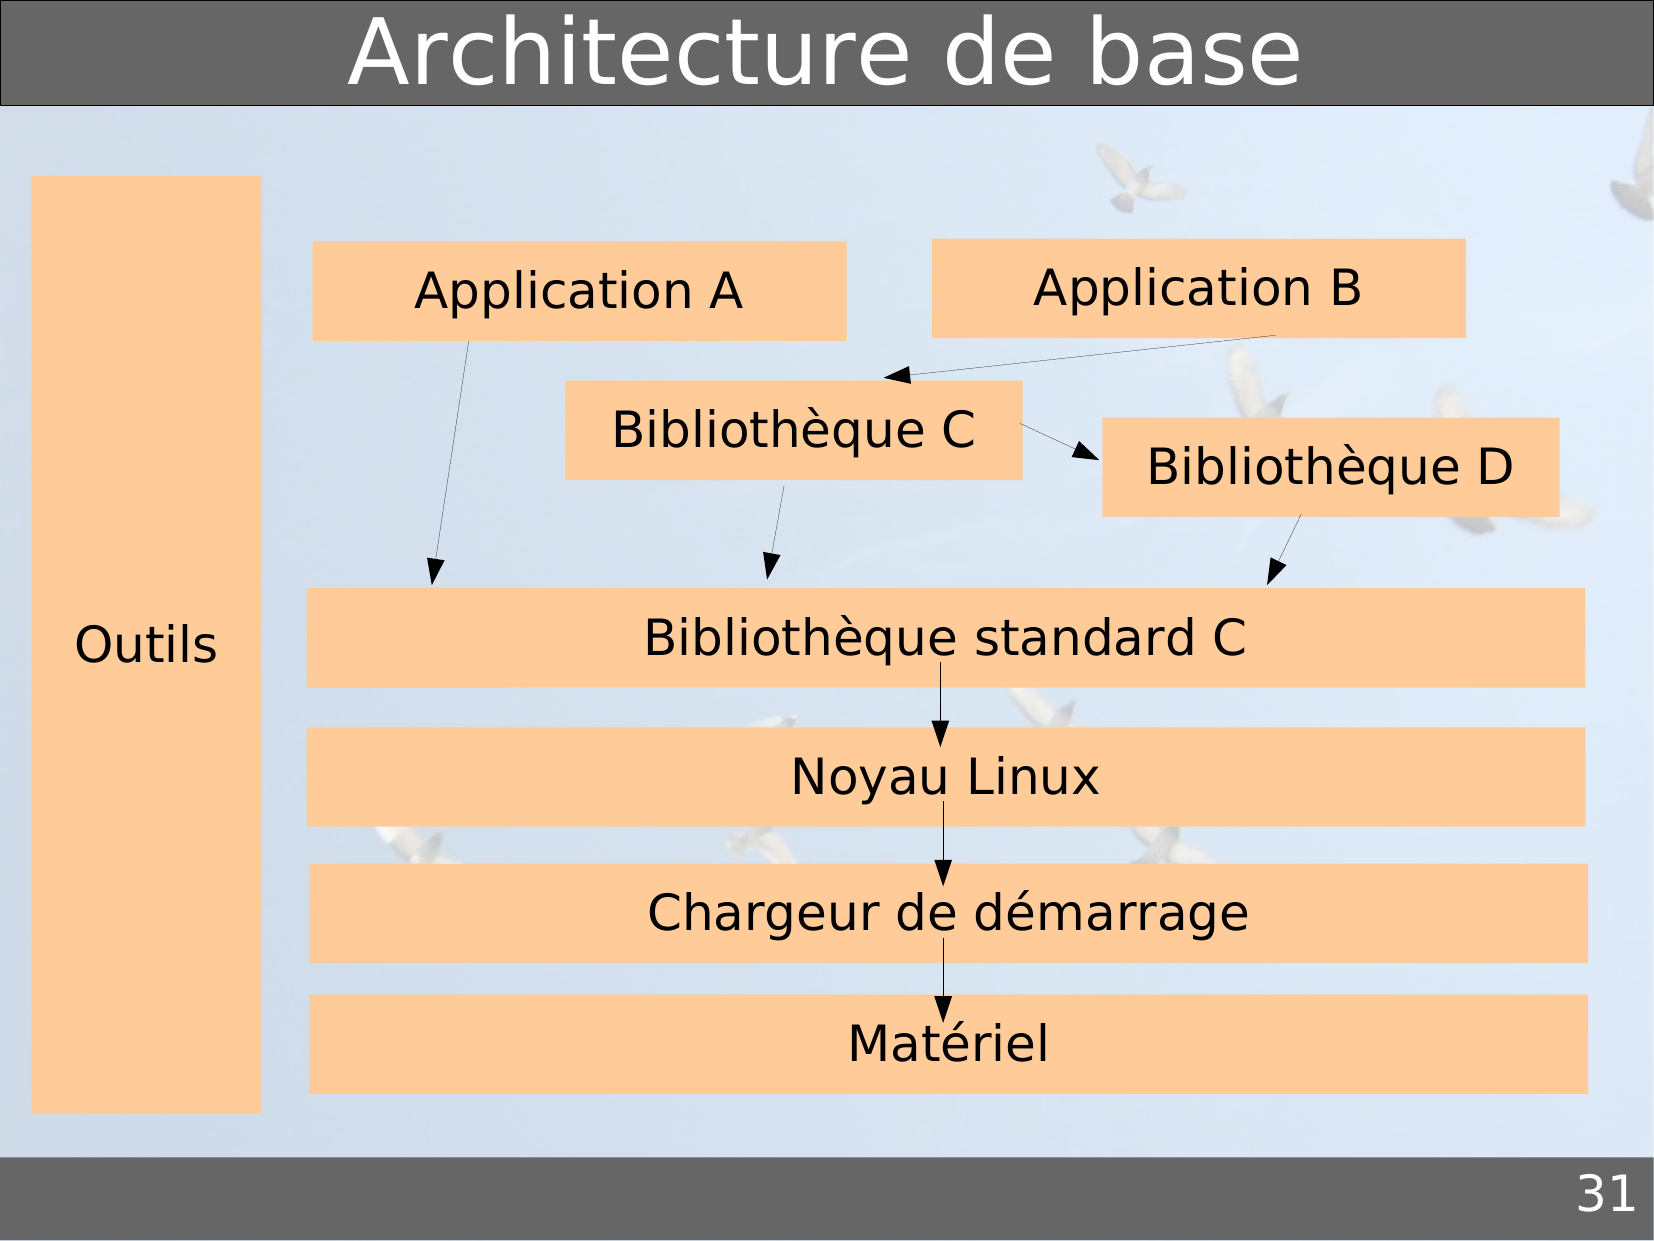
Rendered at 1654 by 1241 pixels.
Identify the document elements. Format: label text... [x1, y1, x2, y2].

text_box Outils [31, 176, 262, 1114]
text_box Bibliothèque D [1102, 417, 1560, 518]
text_box Application B [931, 238, 1466, 339]
text_box Chargeur de démarrage [309, 863, 1589, 964]
text_box Bibliothèque C [565, 380, 1023, 481]
text_box Application A [312, 241, 847, 341]
text_box Bibliothèque standard C [306, 588, 1586, 688]
text_box Noyau Linux [306, 727, 1586, 827]
title Architecture de base [0, 0, 1654, 107]
text_box Matériel [309, 994, 1589, 1094]
